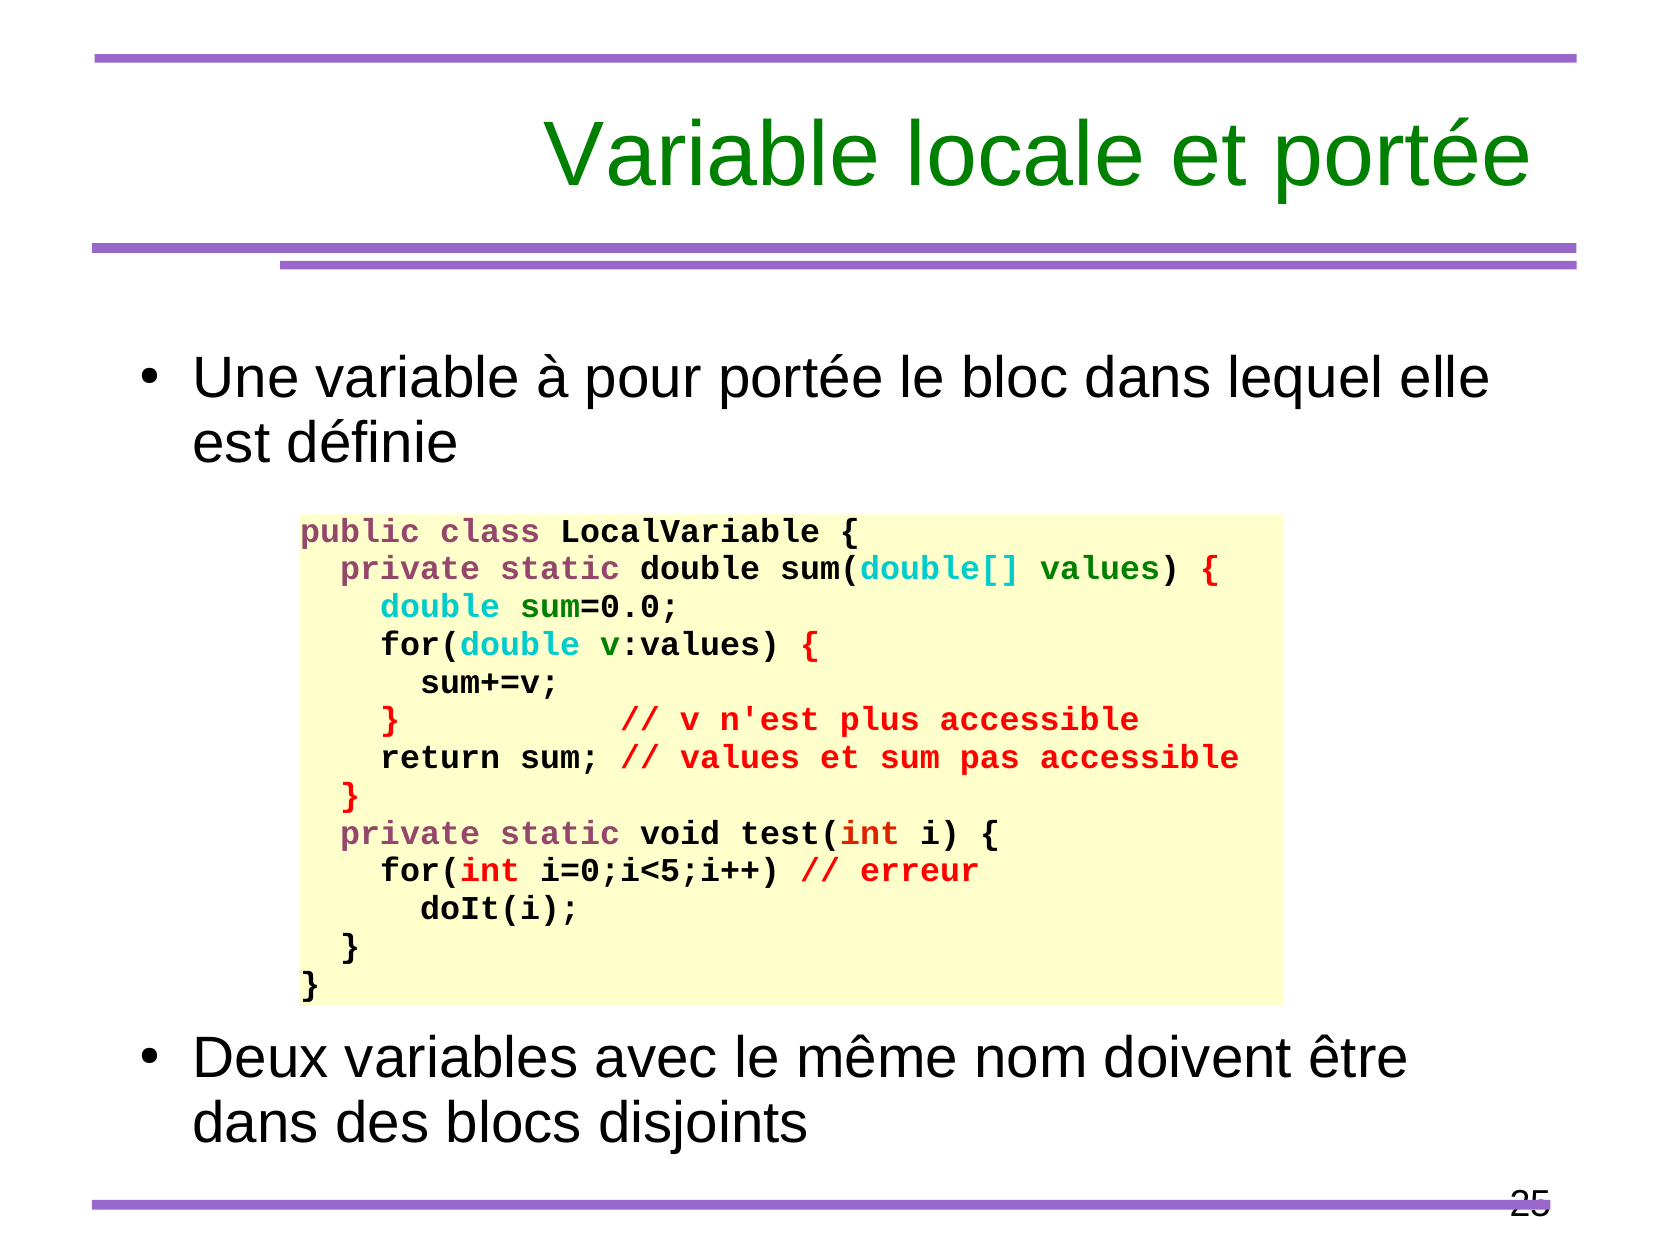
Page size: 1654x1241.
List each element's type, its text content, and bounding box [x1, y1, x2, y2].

text_box public class LocalVariable { private static double sum(double[] values) { double sum=0.0; for(double v:values) { sum+=v; } // v n'est plus accessible return sum; // values et sum pas accessible } private static void test(int i) { for(int i=0;i<5;i++) // erreur doIt(i); } } [300, 514, 1284, 1006]
list Une variable à pour portée le bloc dans lequel elle est définie Deux variables avec le même nom doivent être dans des blocs disjoints [121, 344, 1534, 1155]
title Variable locale et portée [121, 49, 1534, 257]
